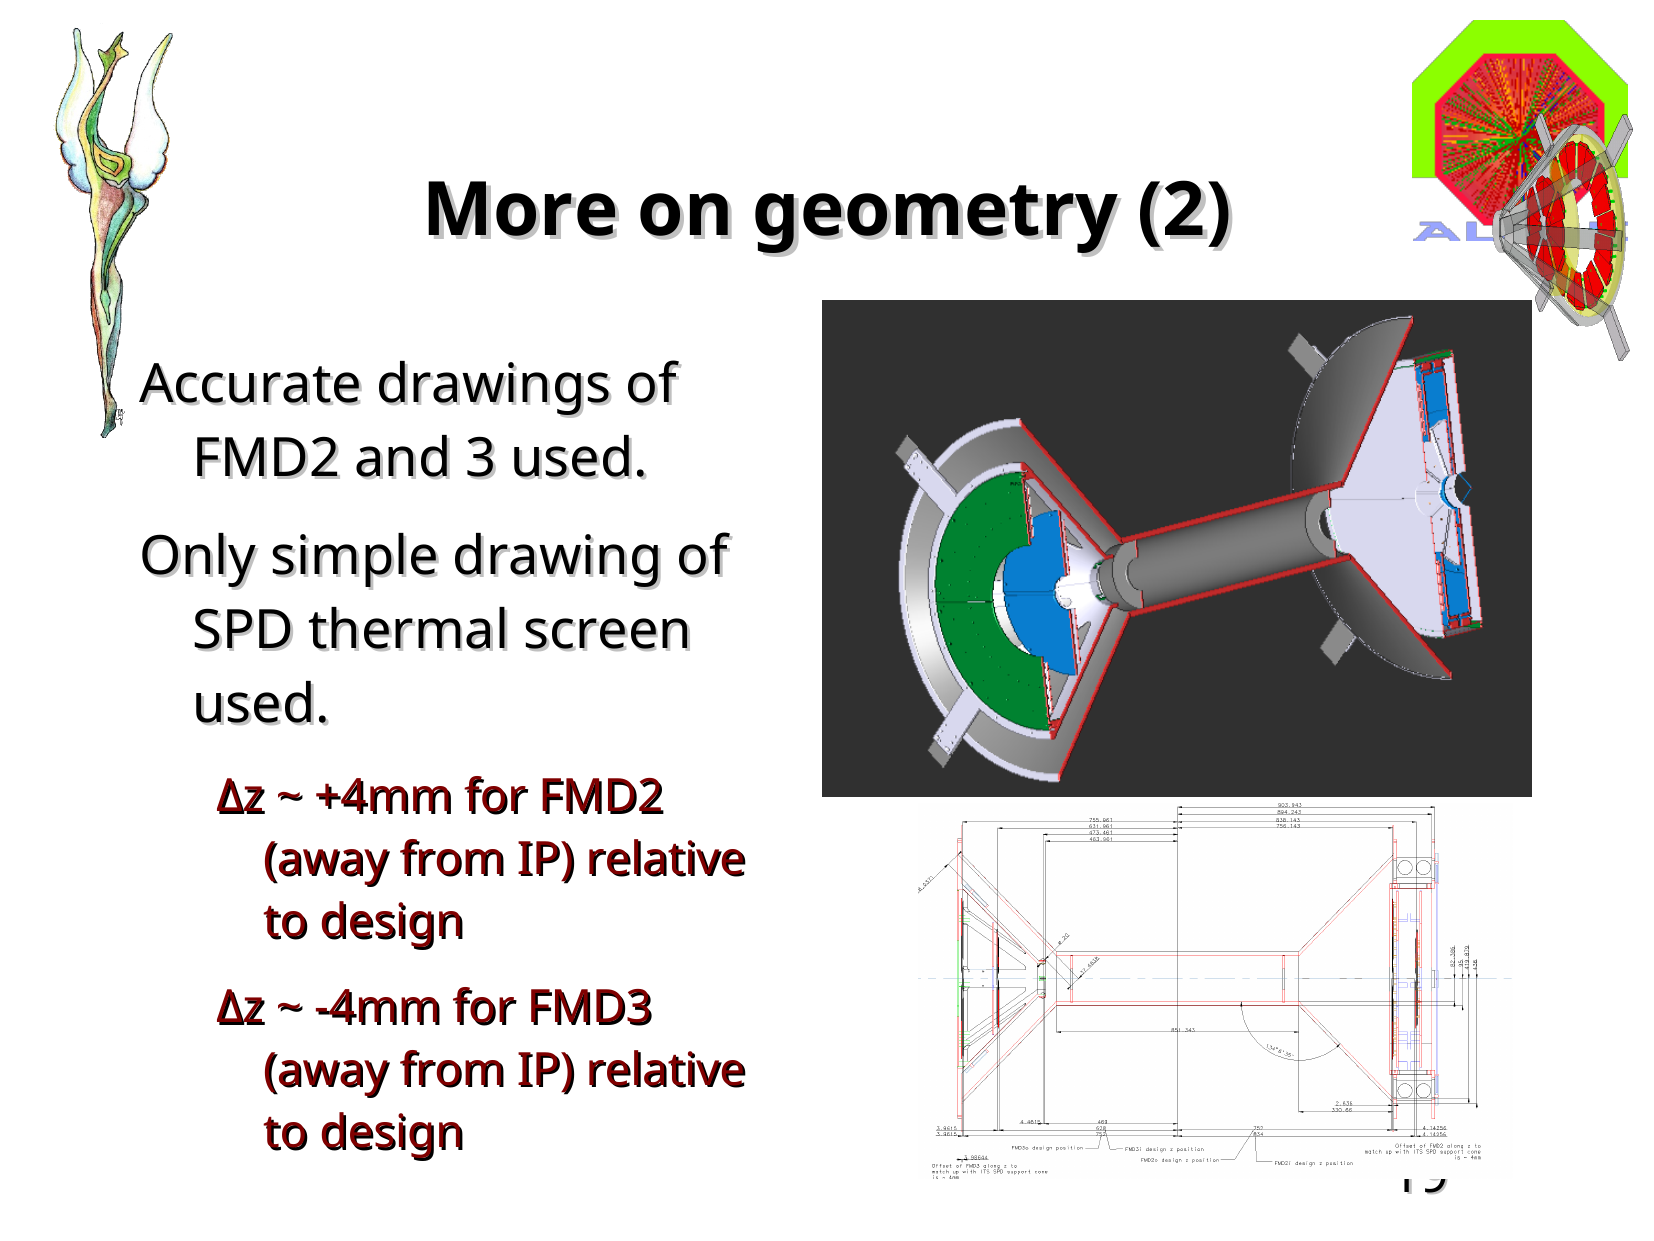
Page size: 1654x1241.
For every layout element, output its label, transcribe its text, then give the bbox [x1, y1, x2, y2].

text_box <number> [1391, 1138, 1654, 1198]
text_box Christian Holm Christensen [0, 1143, 666, 1202]
picture [822, 20, 1633, 797]
title More on geometry (2) [173, 102, 1492, 311]
picture [918, 803, 1513, 1179]
list Accurate drawings of FMD2 and 3 used. Only simple drawing of SPD thermal screen used. Δz ~ +4mm for FMD2 (away from IP) relative to design Δz ~ -4mm for FMD3 (away from IP) relative to design [121, 344, 751, 1127]
text_box [751, 344, 1534, 1127]
picture [53, 23, 173, 438]
